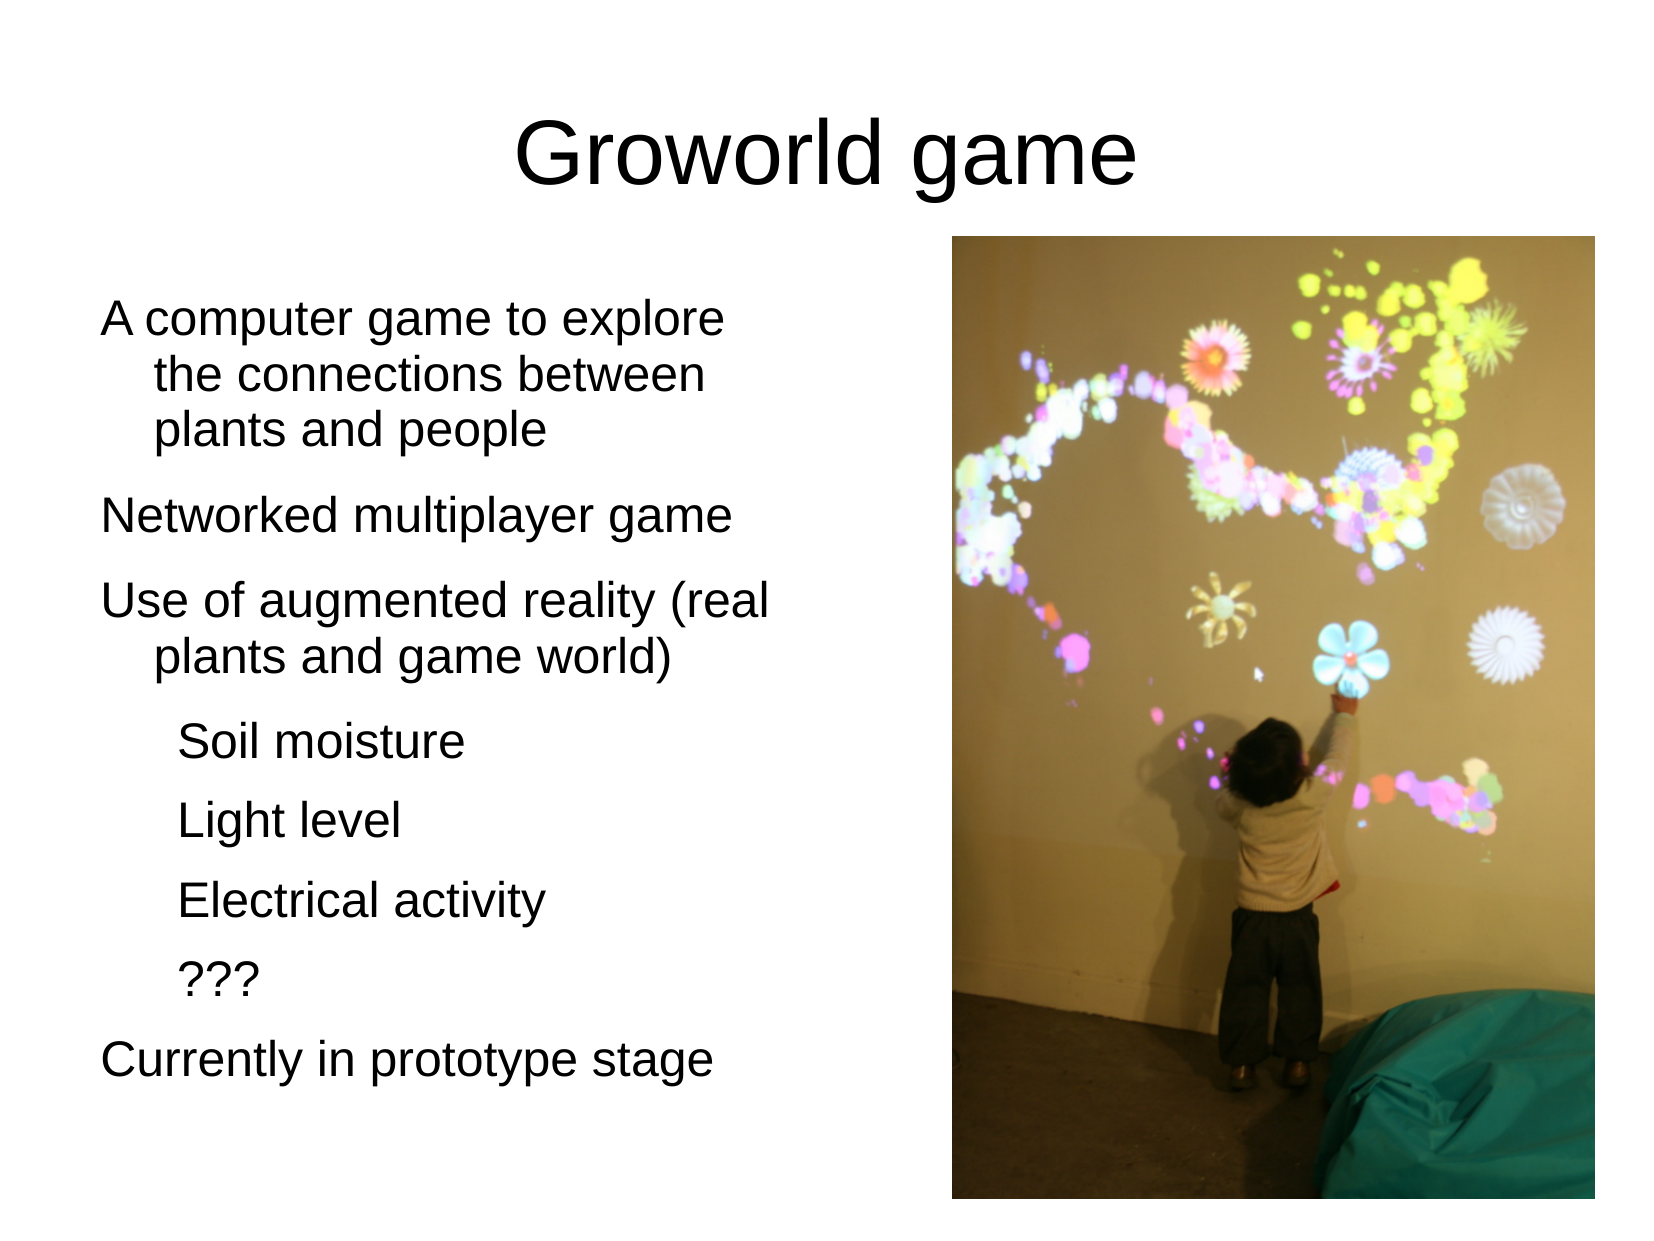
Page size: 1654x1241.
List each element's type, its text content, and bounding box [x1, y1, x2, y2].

picture [952, 236, 1595, 1199]
list A computer game to explore the connections between plants and people Networked multiplayer game Use of augmented reality (real plants and game world) Soil moisture Light level Electrical activity ??? Currently in prototype stage [82, 290, 809, 1109]
title Groworld game [82, 49, 1571, 257]
